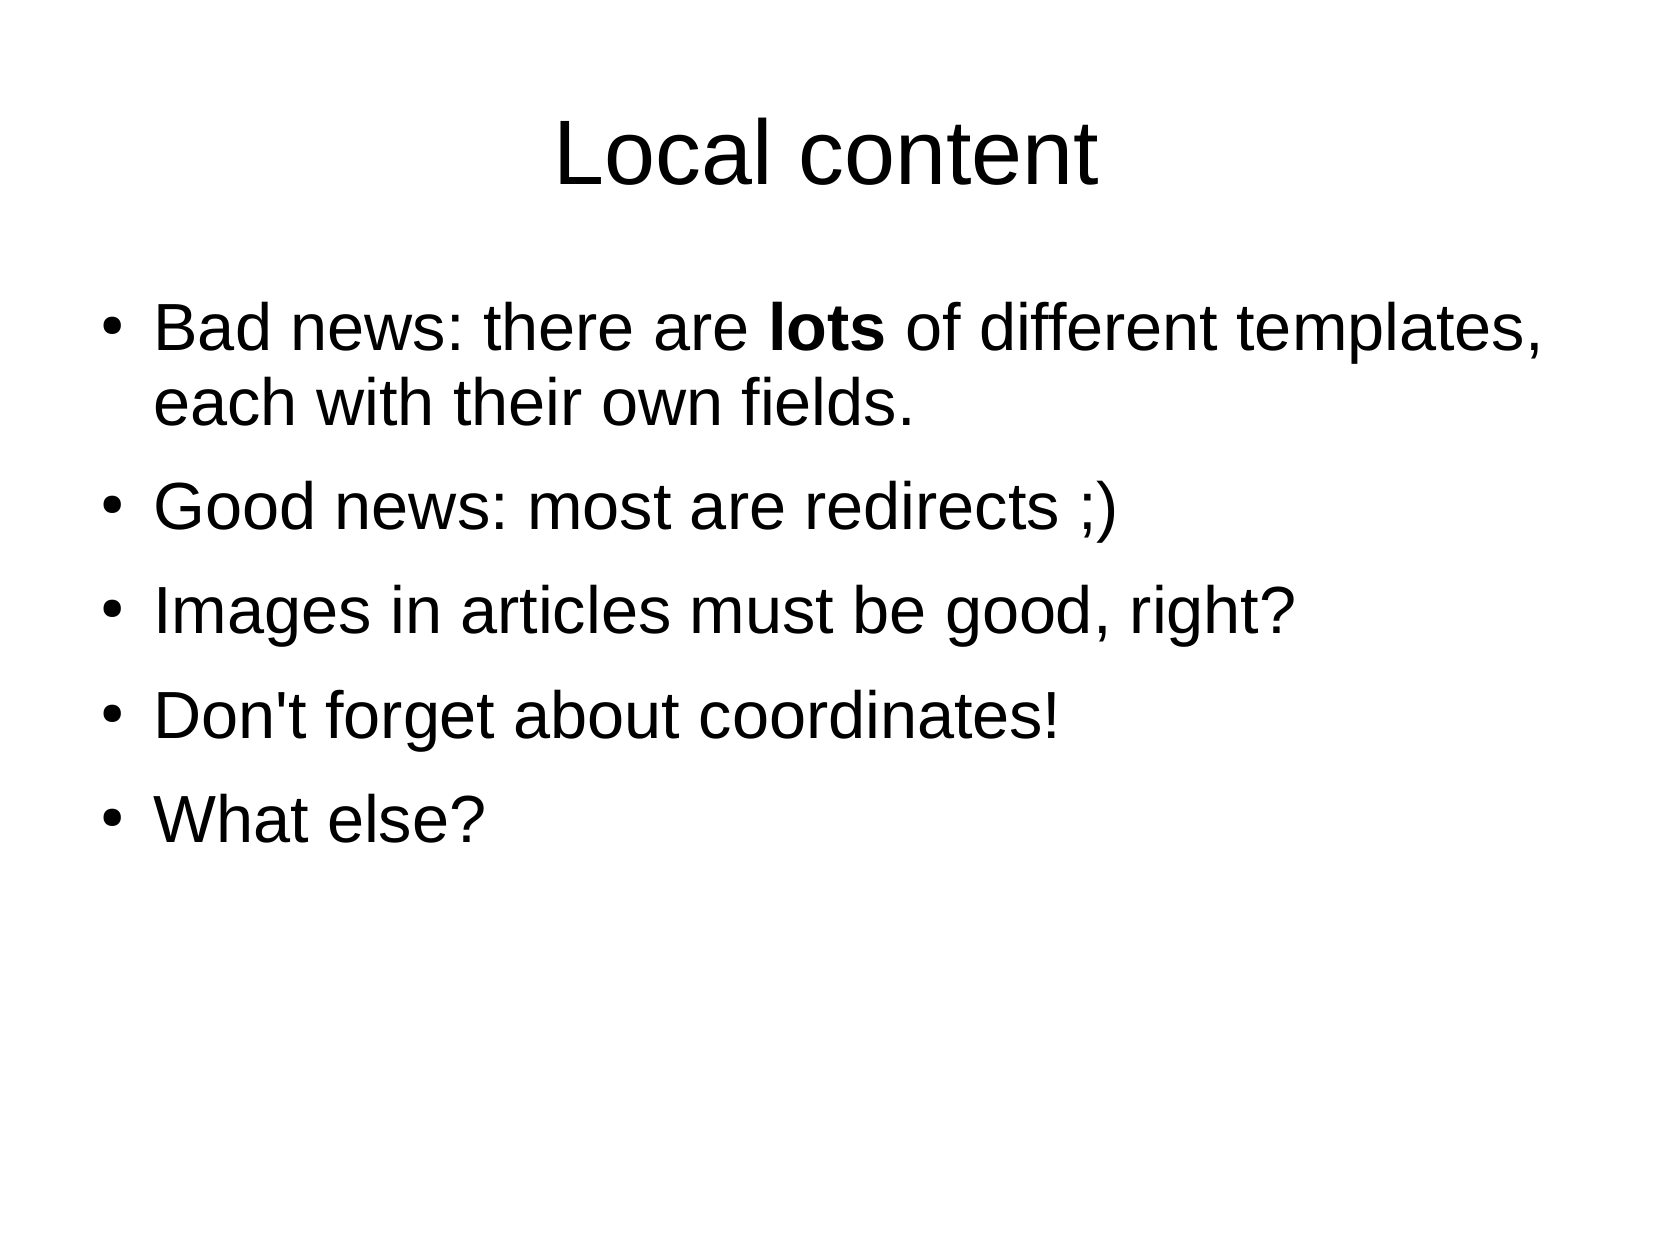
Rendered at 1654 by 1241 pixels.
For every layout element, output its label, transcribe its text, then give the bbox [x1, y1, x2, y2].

list Bad news: there are lots of different templates, each with their own fields. Good news: most are redirects ;) Images in articles must be good, right? Don't forget about coordinates! What else? [82, 290, 1571, 1010]
title Local content [82, 49, 1571, 257]
